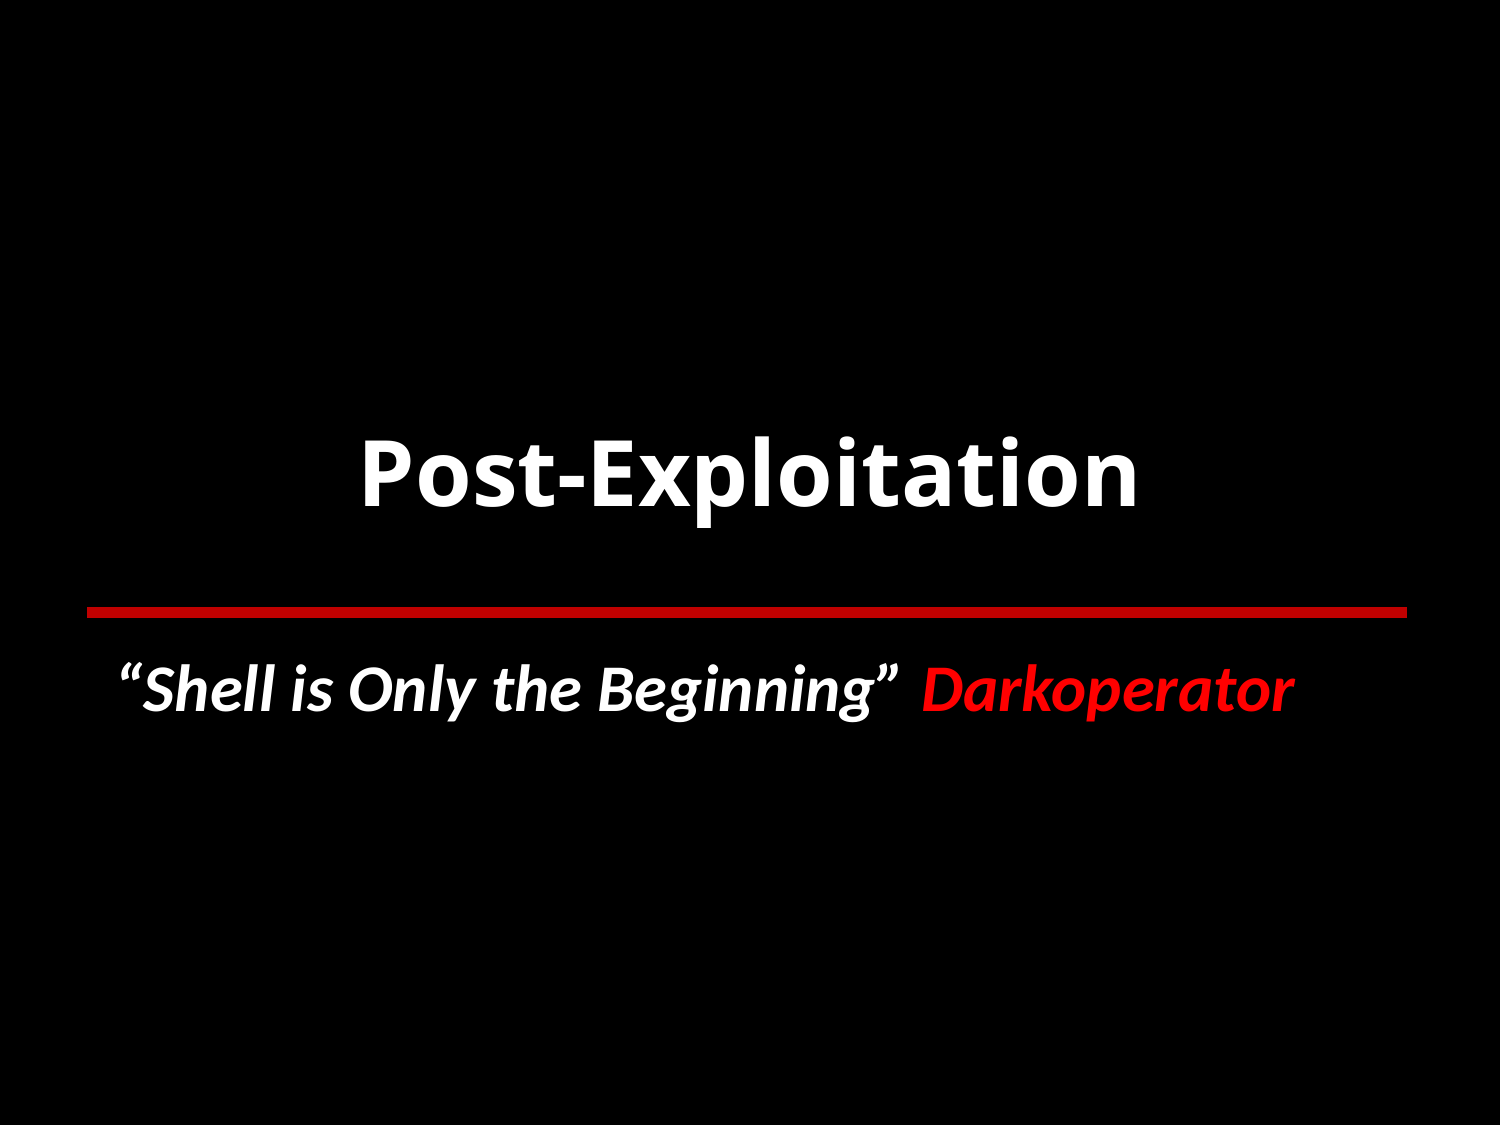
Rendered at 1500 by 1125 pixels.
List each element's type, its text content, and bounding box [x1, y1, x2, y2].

title Post-Exploitation [112, 349, 1388, 591]
subtitle “Shell is Only the Beginning” Darkoperator [99, 637, 1388, 963]
